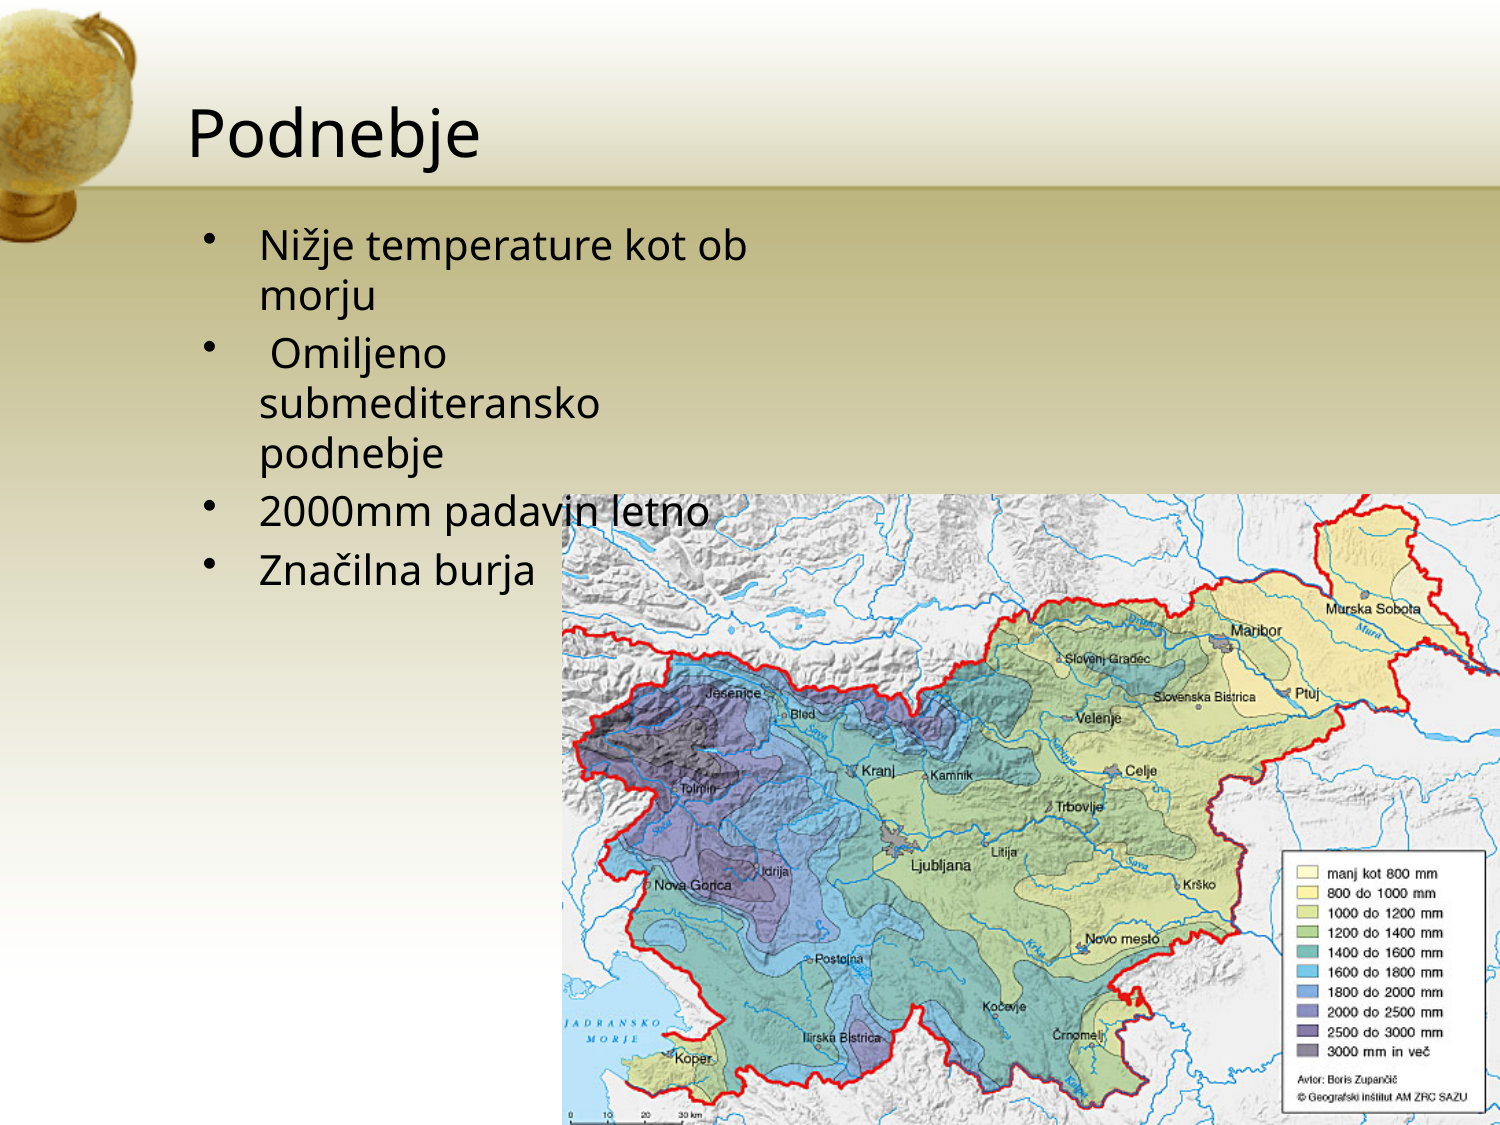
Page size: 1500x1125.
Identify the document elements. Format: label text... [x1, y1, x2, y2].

title Podnebje [171, 36, 1436, 179]
list Nižje temperature kot ob morju Omiljeno submediteransko podnebje 2000mm padavin letno Značilna burja [187, 210, 807, 1015]
picture [0, 0, 1500, 1125]
